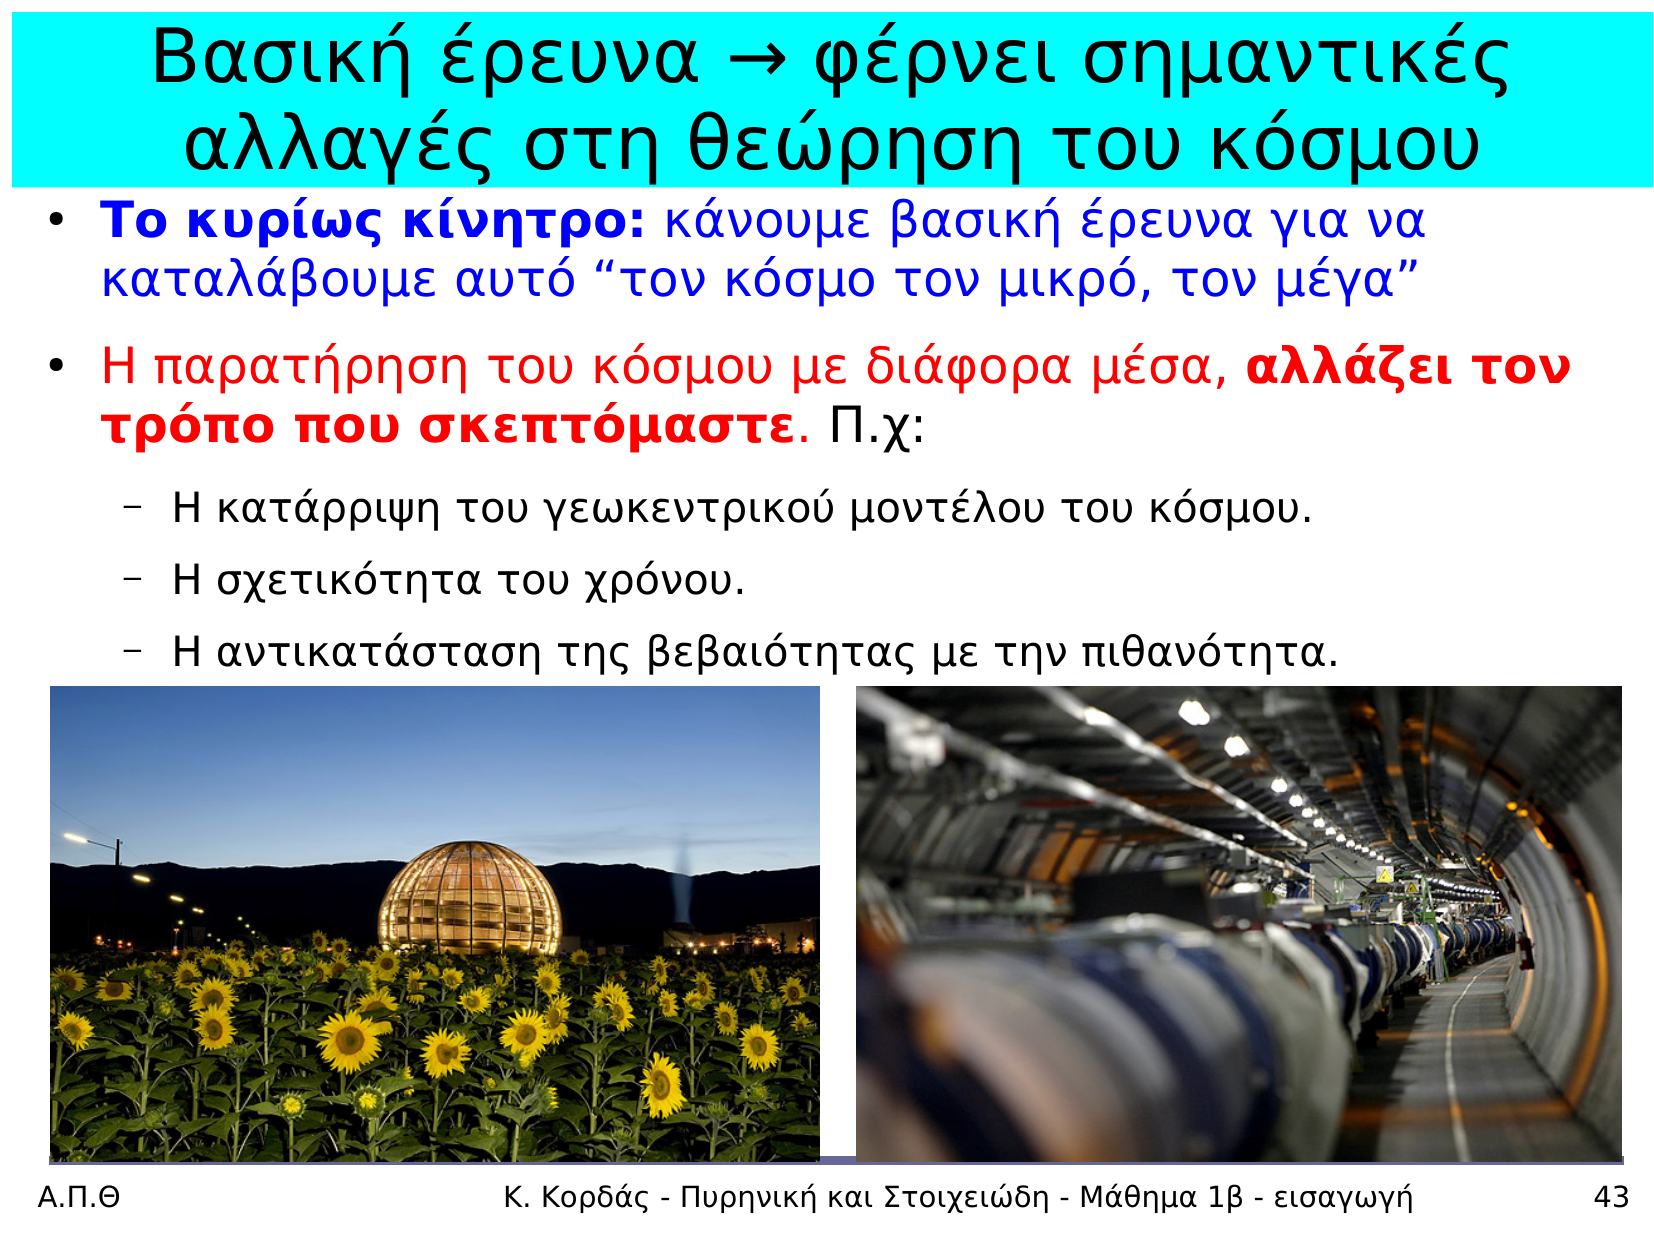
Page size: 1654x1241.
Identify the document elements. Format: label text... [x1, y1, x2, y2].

title Βασική έρευνα → φέρνει σημαντικές αλλαγές στη θεώρηση του κόσμου [11, 12, 1654, 188]
picture [856, 686, 1622, 1162]
list Το κυρίως κίνητρο: κάνουμε βασική έρευνα για να καταλάβουμε αυτό “τον κόσμο τον μικρό, τον μέγα” Η παρατήρηση του κόσμου με διάφορα μέσα, αλλάζει τον τρόπο που σκεπτόμαστε. Π.χ: Η κατάρριψη του γεωκεντρικού μοντέλου του κόσμου. Η σχετικότητα του χρόνου. Η αντικατάσταση της βεβαιότητας με την πιθανότητα. [29, 191, 1654, 1168]
picture [50, 686, 820, 1162]
